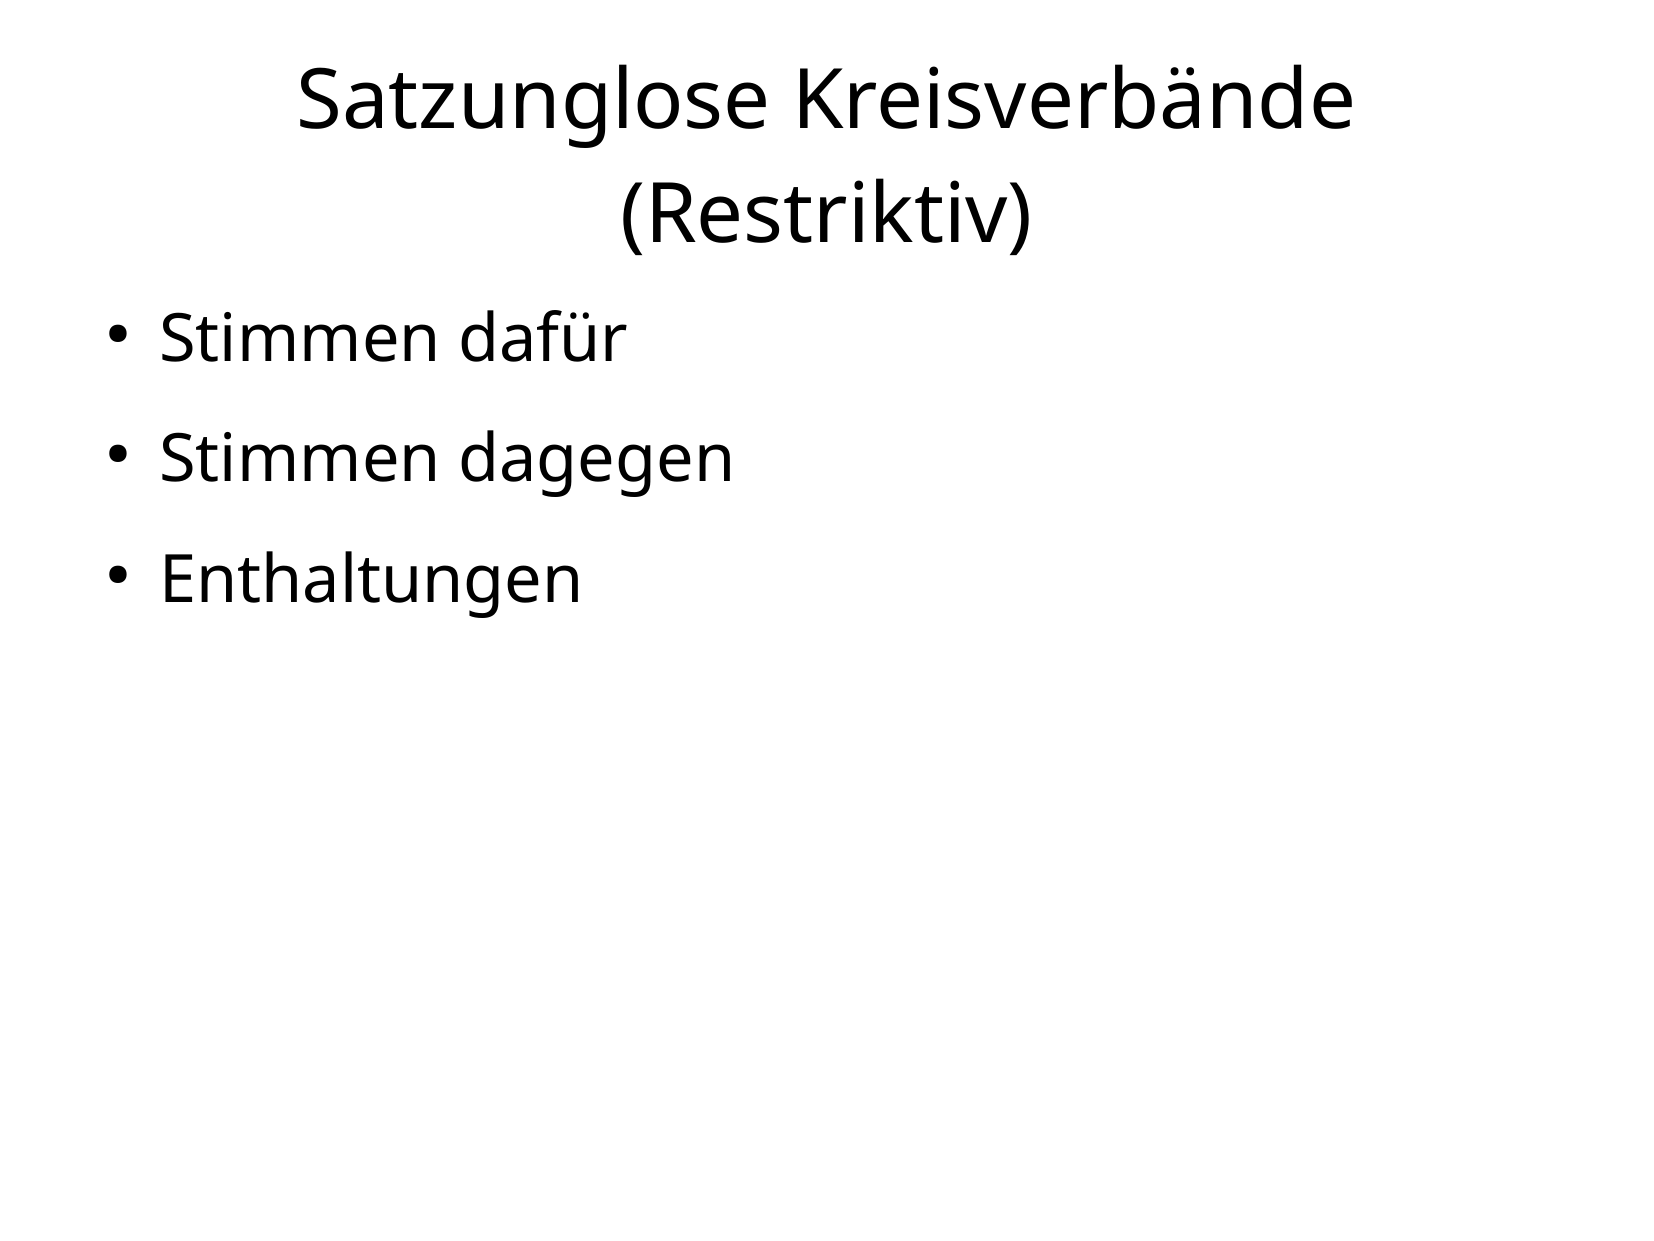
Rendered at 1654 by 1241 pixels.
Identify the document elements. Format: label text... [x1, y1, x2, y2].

list Stimmen dafür Stimmen dagegen Enthaltungen [88, 290, 1572, 1094]
title Satzunglose Kreisverbände (Restriktiv) [82, 51, 1571, 255]
